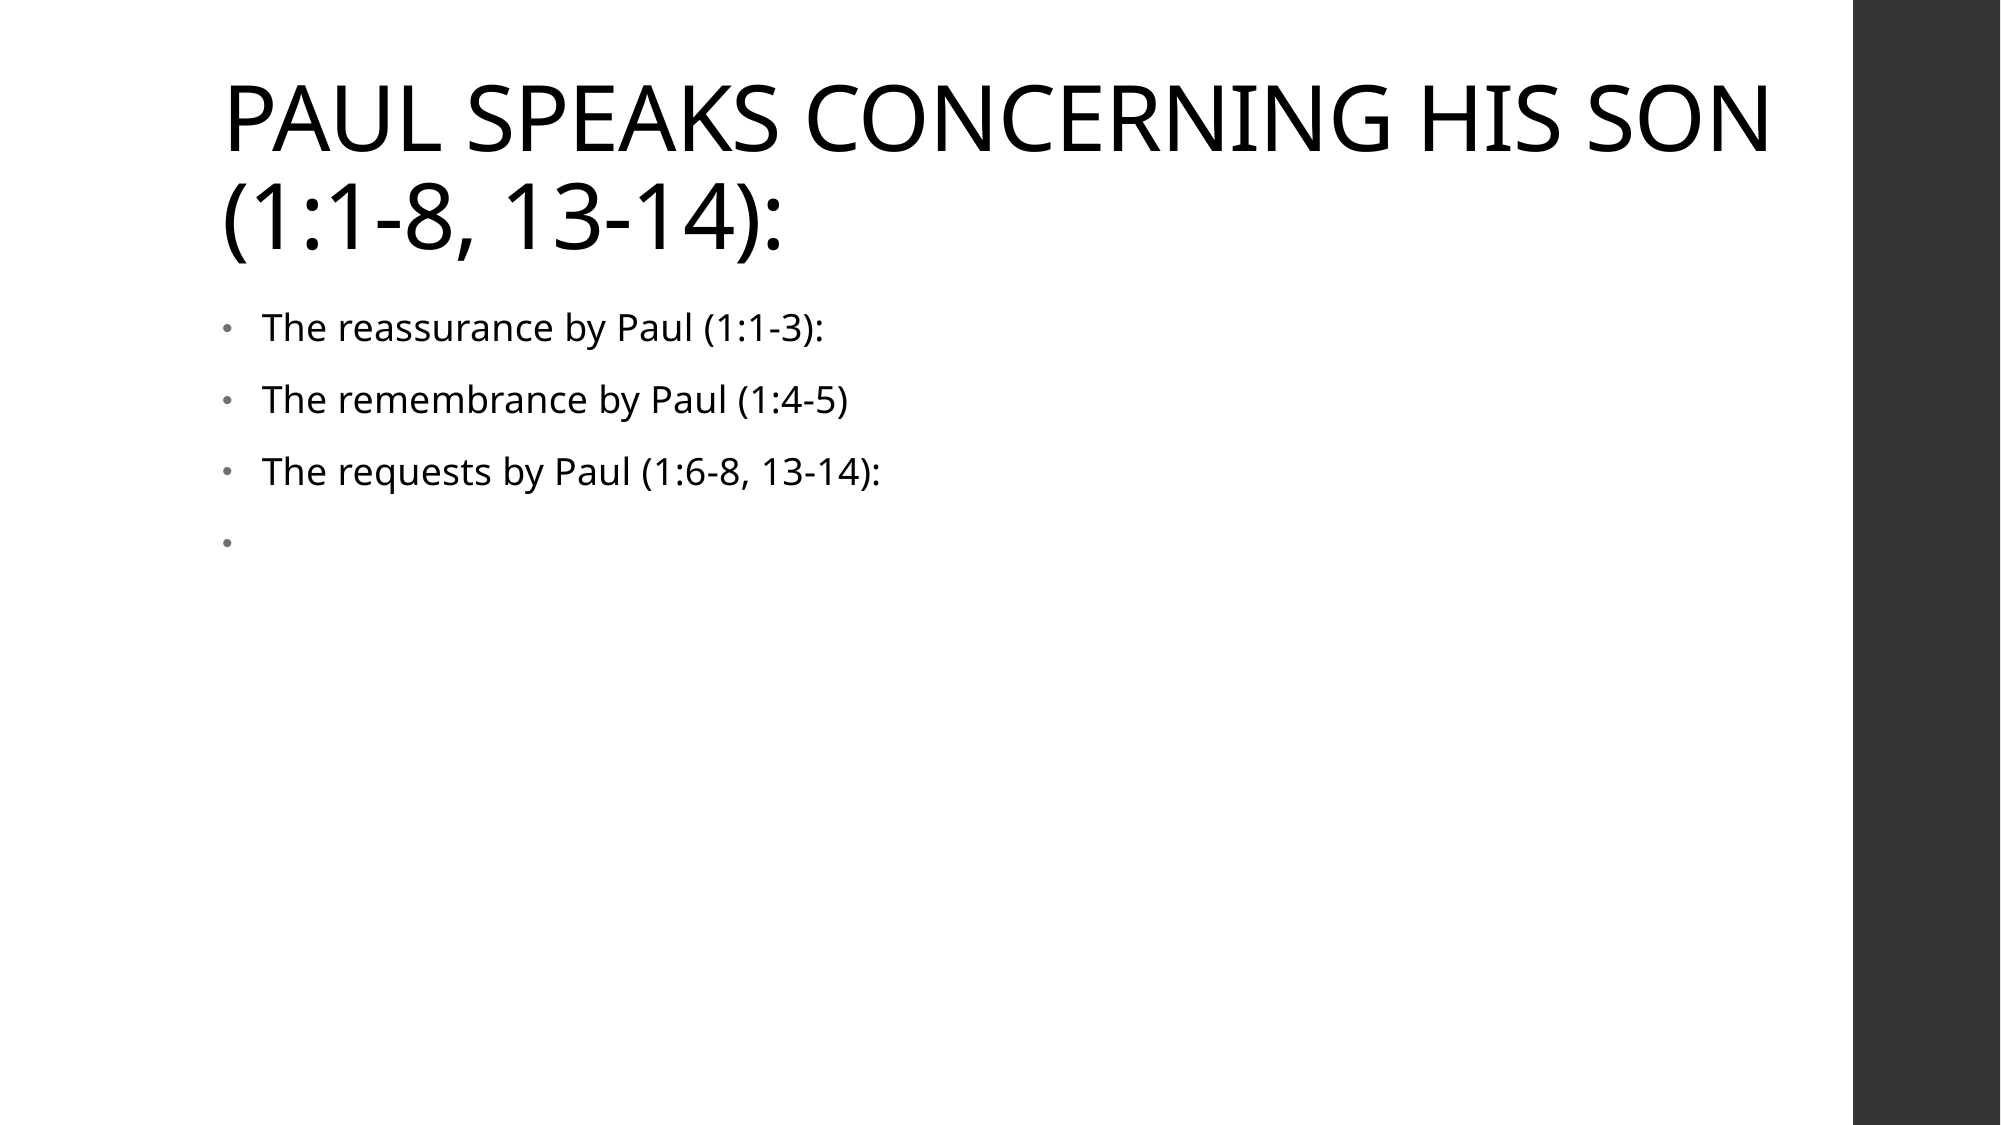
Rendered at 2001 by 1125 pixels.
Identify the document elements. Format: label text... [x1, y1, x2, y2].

list The reassurance by Paul (1:1-3): The remembrance by Paul (1:4-5) The requests by Paul (1:6-8, 13-14): [206, 299, 1617, 1014]
title PAUL SPEAKS CONCERNING HIS SON (1:1-8, 13-14): [206, 60, 1797, 278]
